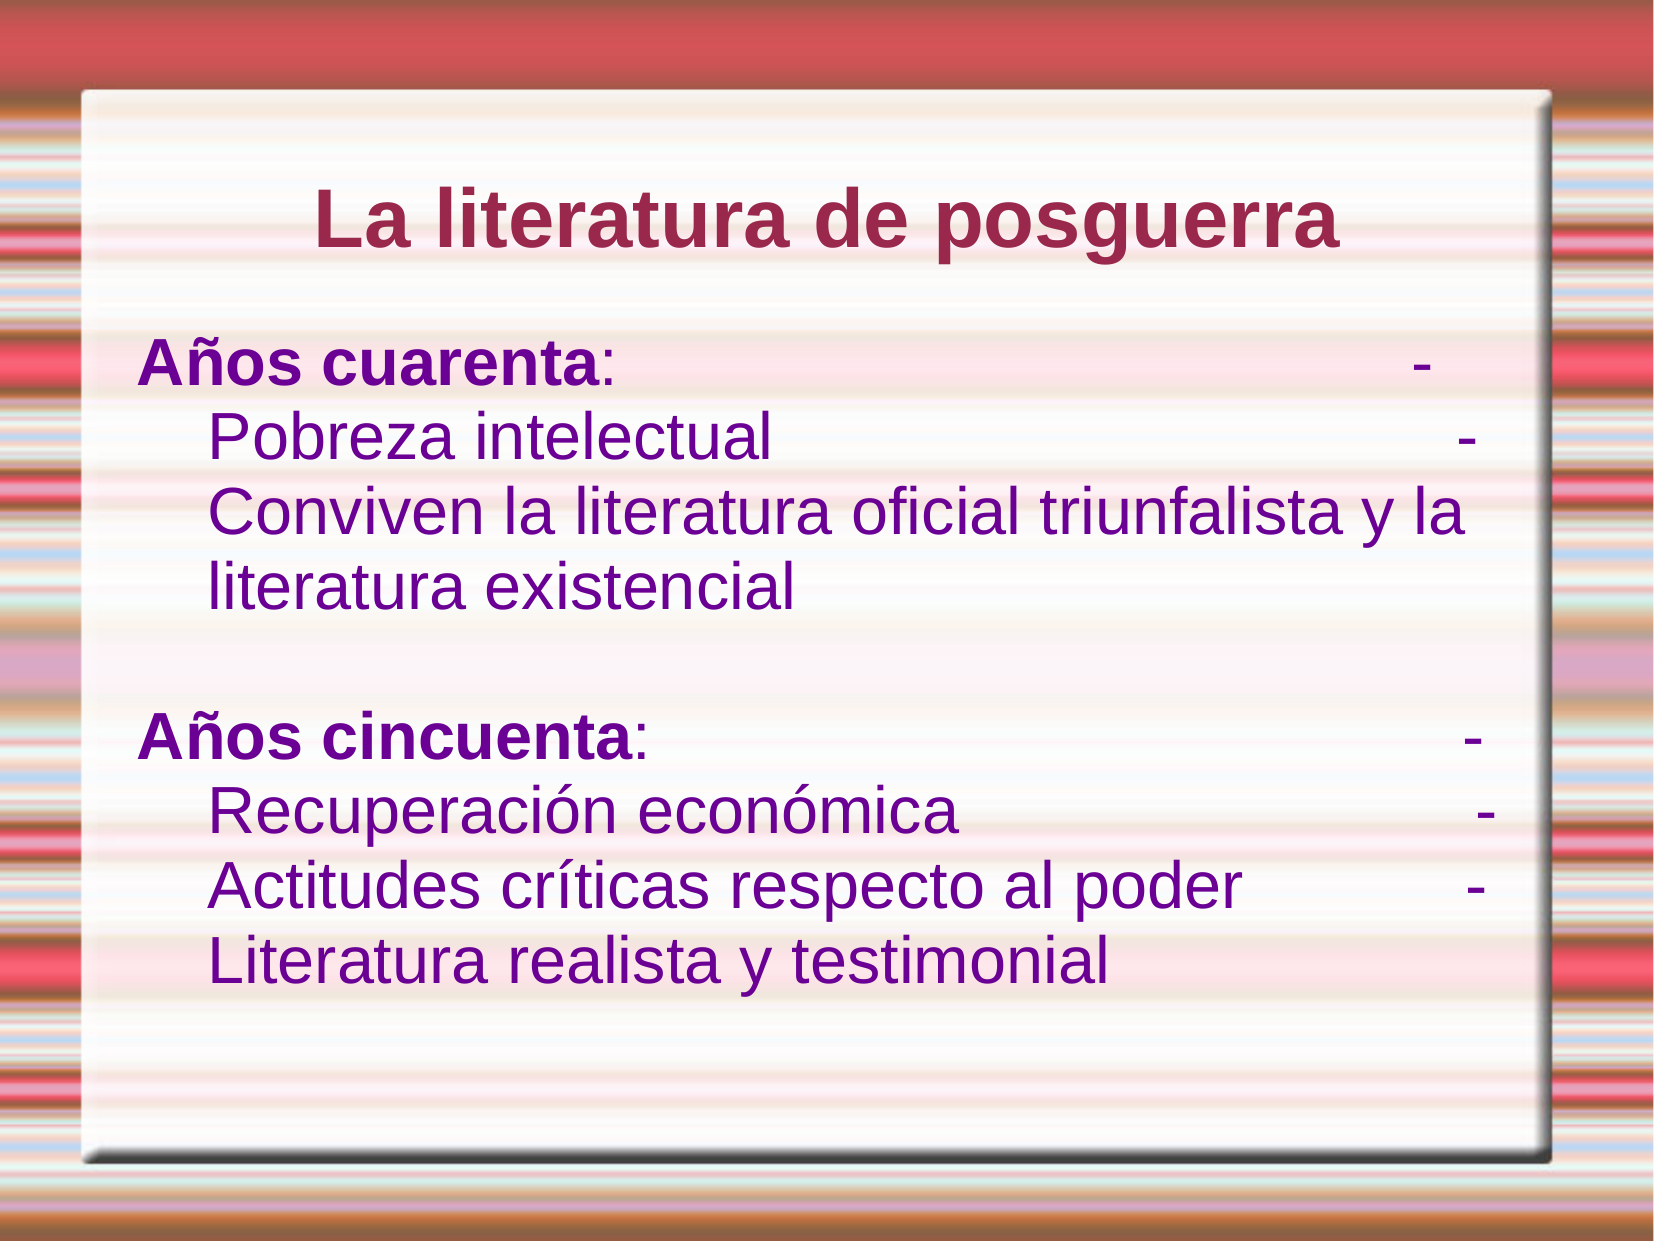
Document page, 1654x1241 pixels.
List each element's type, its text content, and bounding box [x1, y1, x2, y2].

list Años cuarenta: - Pobreza intelectual - Conviven la literatura oficial triunfalista y la literatura existencial Años cincuenta: - Recuperación económica - Actitudes críticas respecto al poder - Literatura realista y testimonial [124, 324, 1506, 1063]
picture [0, 0, 1654, 1241]
title La literatura de posguerra [121, 114, 1534, 322]
